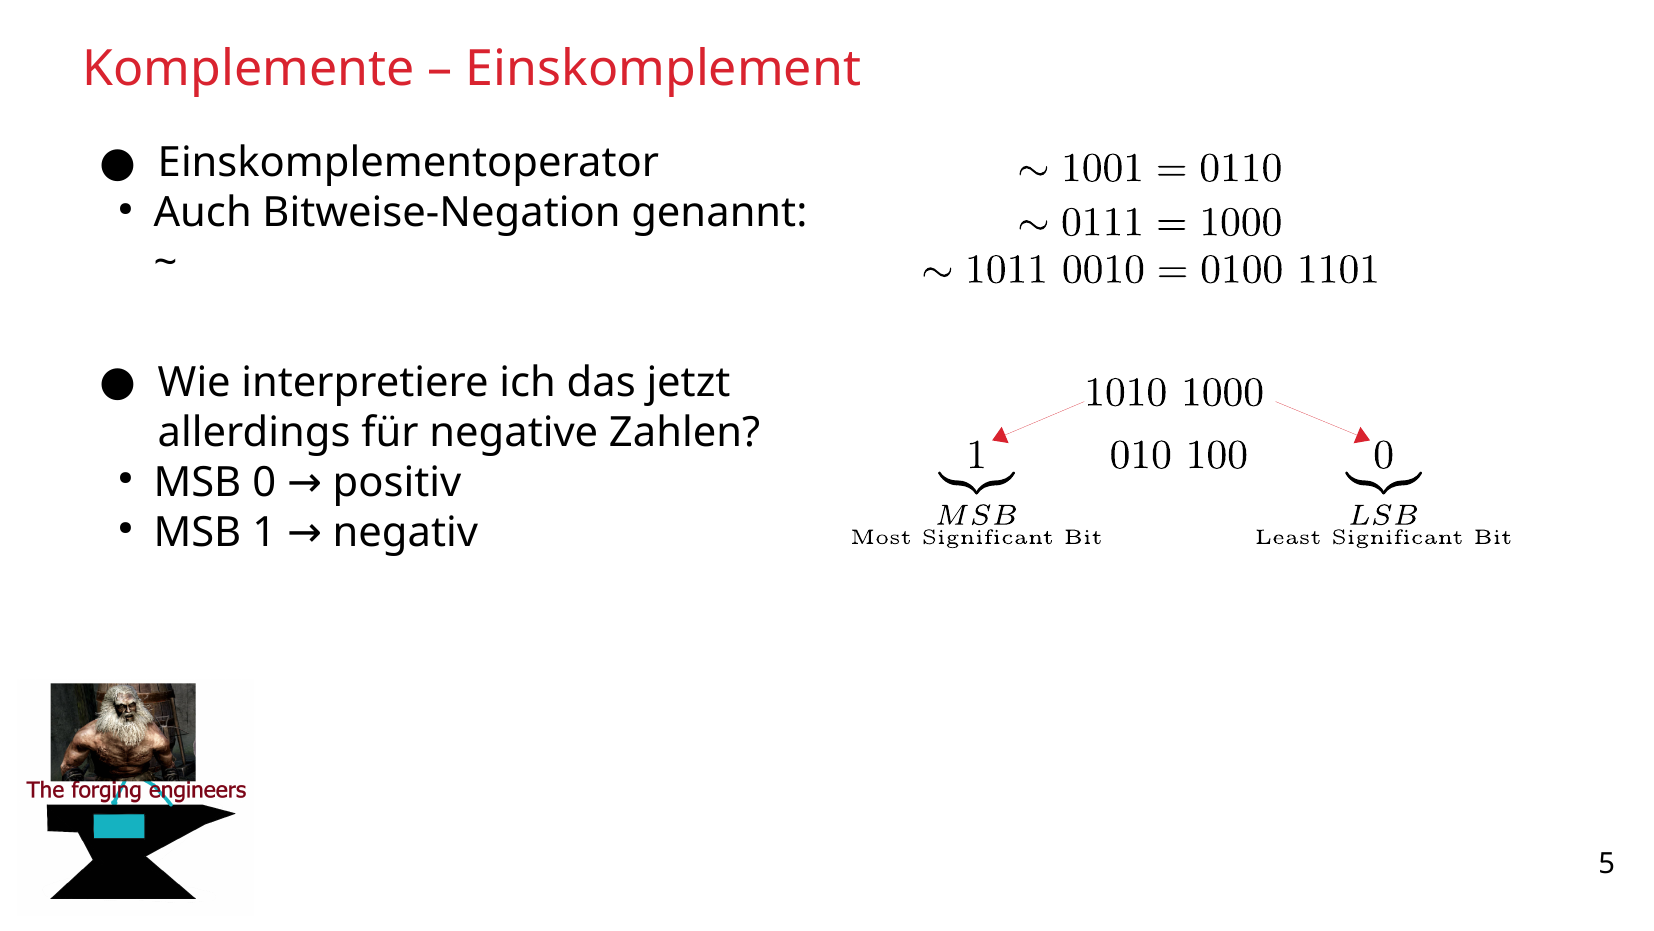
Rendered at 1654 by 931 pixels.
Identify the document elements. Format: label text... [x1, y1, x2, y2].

picture [1017, 207, 1281, 237]
title Komplemente – Einskomplement [82, 37, 1571, 95]
picture [17, 679, 254, 916]
picture [850, 440, 1511, 549]
text_box Wie interpretiere ich das jetzt allerdings für negative Zahlen? MSB 0 → positiv MSB 1 → negativ [82, 354, 827, 556]
picture [921, 255, 1377, 284]
subtitle Einskomplementoperator Auch Bitweise-Negation genannt: ~ [82, 134, 827, 249]
picture [1017, 153, 1281, 183]
picture [1084, 377, 1263, 407]
